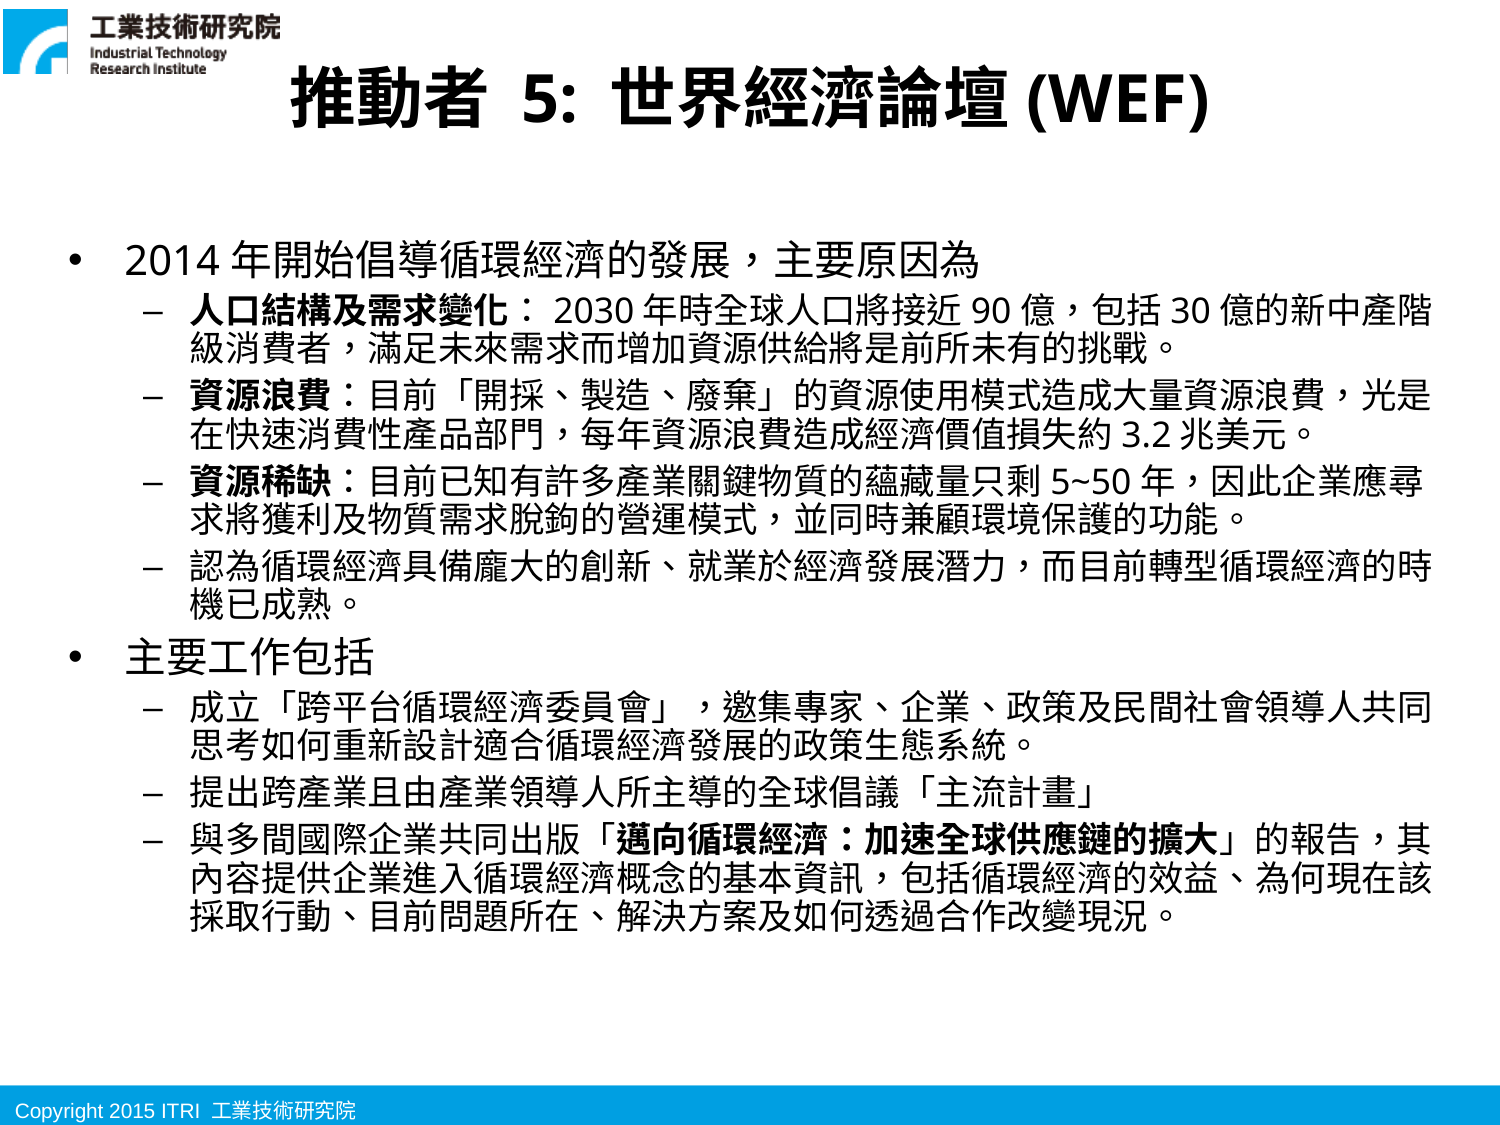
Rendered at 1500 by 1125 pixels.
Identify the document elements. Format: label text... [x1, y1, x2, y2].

picture [19, 9, 280, 74]
title 推動者 5: 世界經濟論壇(WEF) [75, 19, 1426, 173]
list 2014年開始倡導循環經濟的發展，主要原因為 人口結構及需求變化：2030年時全球人口將接近90億，包括30億的新中產階級消費者，滿足未來需求而增加資源供給將是前所未有的挑戰。 資源浪費：目前「開採、製造、廢棄」的資源使用模式造成大量資源浪費，光是在快速消費性產品部門，每年資源浪費造成經濟價值損失約3.2兆美元。 資源稀缺：目前已知有許多產業關鍵物質的蘊藏量只剩5~50年，因此企業應尋求將獲利及物質需求脫鉤的營運模式，並同時兼顧環境保護的功能。 認為循環經濟具備龐大的創新、就業於經濟發展潛力，而目前轉型循環經濟的時機已成熟。 主要工作包括 成立「跨平台循環經濟委員會」，邀集專家、企業、政策及民間社會領導人共同思考如何重新設計適合循環經濟發展的政策生態系統。 提出跨產業且由產業領導人所主導的全球倡議「主流計畫」 與多間國際企業共同出版「邁向循環經濟：加速全球供應鏈的擴大」的報告，其內容提供企業進入循環經濟概念的基本資訊，包括循環經濟的效益、為何現在該採取行動、目前問題所在、解決方案及如何透過合作改變現況。 [53, 231, 1453, 968]
